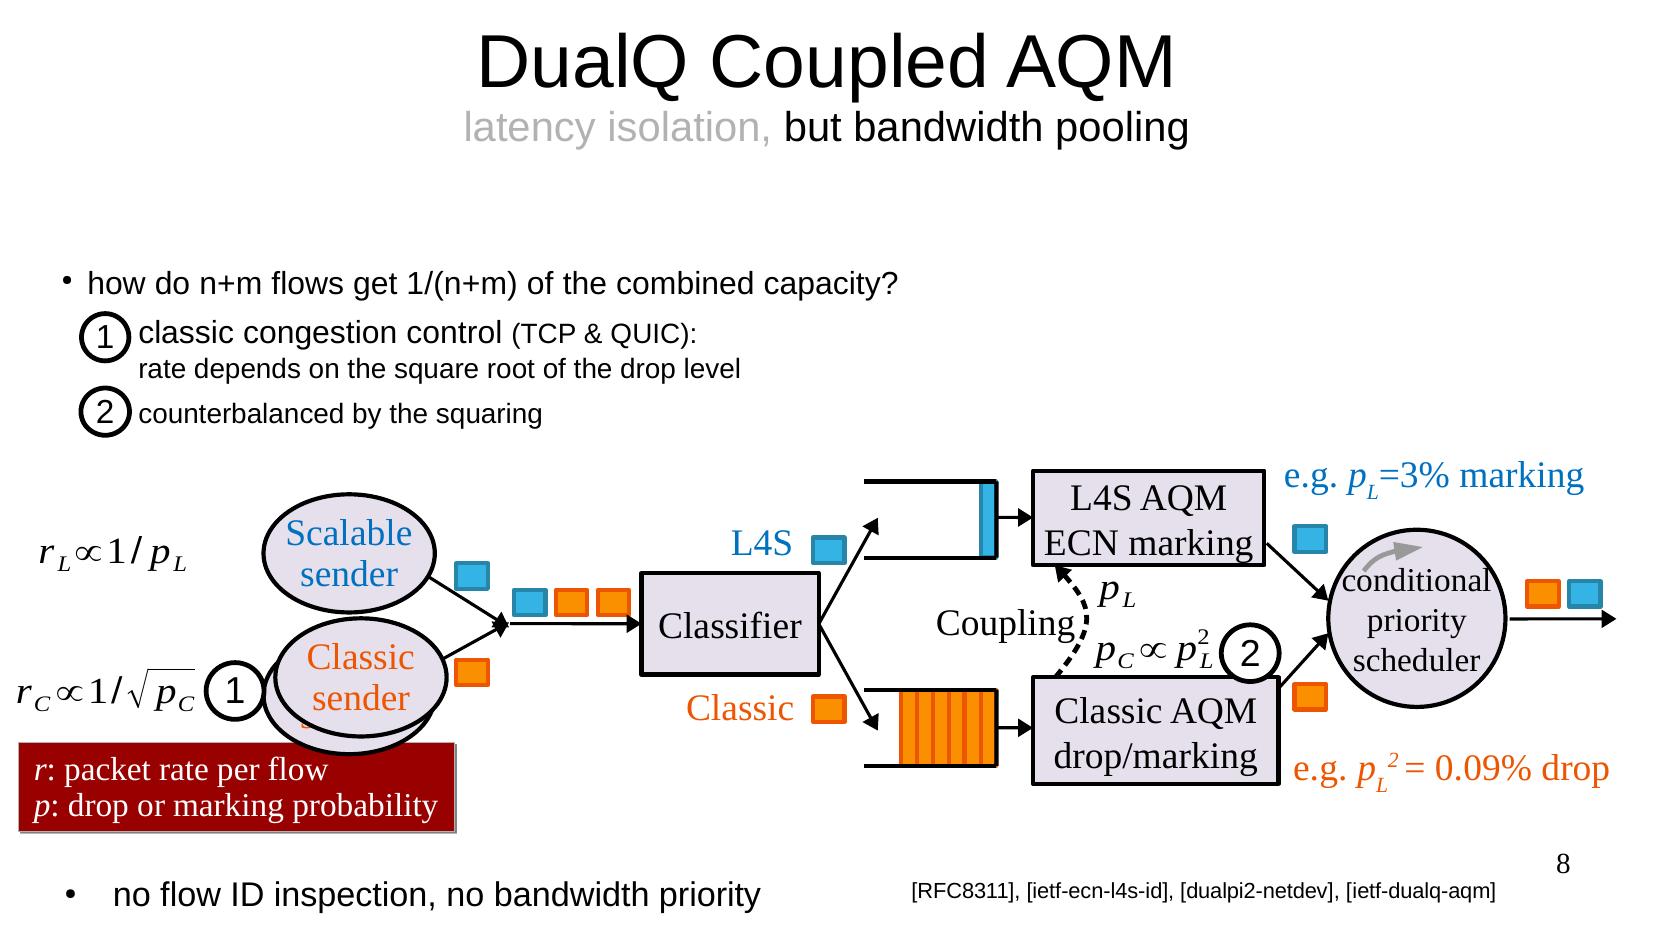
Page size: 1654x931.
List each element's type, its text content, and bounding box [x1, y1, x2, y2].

chart [1081, 624, 1223, 674]
text_box 2 [1221, 624, 1280, 682]
text_box Classic sender [275, 618, 447, 737]
text_box r: packet rate per flow p: drop or marking probability [18, 742, 455, 832]
text_box [1527, 581, 1559, 607]
list no flow ID inspection, no bandwidth priority [48, 875, 901, 915]
text_box Classic [671, 675, 810, 736]
text_box [813, 696, 845, 722]
chart [1085, 565, 1147, 613]
chart [5, 666, 206, 717]
text_box [514, 589, 546, 616]
text_box Classic AQM drop/marking [1032, 677, 1279, 784]
text_box [555, 589, 588, 616]
text_box [1294, 526, 1326, 552]
text_box [456, 563, 488, 589]
text_box Scalable sender [263, 494, 435, 613]
text_box 1 [81, 313, 129, 361]
text_box conditional priority scheduler [1328, 529, 1506, 707]
text_box Classifier [641, 573, 819, 675]
text_box 2 [80, 387, 130, 436]
text_box e.g. pL2 = 0.09% drop [1278, 735, 1626, 805]
text_box 1 [206, 662, 265, 720]
text_box [813, 537, 845, 563]
text_box e.g. pL=3% marking [1268, 442, 1600, 512]
text_box [RFC8311], [ietf-ecn-l4s-id], [dualpi2-netdev], [ietf-dualq-aqm] [878, 871, 1512, 911]
text_box [1294, 684, 1326, 710]
text_box [597, 589, 630, 616]
text_box Coupling [921, 590, 1091, 651]
text_box [901, 692, 994, 764]
text_box [1569, 581, 1601, 607]
title DualQ Coupled AQM latency isolation, but bandwidth pooling [82, 7, 1571, 163]
chart [28, 529, 197, 577]
list how do n+m flows get 1/(n+m) of the combined capacity? classic congestion control (TCP & QUIC): rate depends on the square root of the drop level counterbalanced by the squaring [53, 262, 993, 435]
text_box L4S AQM ECN marking [1032, 470, 1265, 566]
text_box Classic sender [263, 663, 432, 755]
text_box L4S [709, 510, 808, 571]
text_box [456, 659, 488, 686]
text_box [980, 484, 994, 556]
